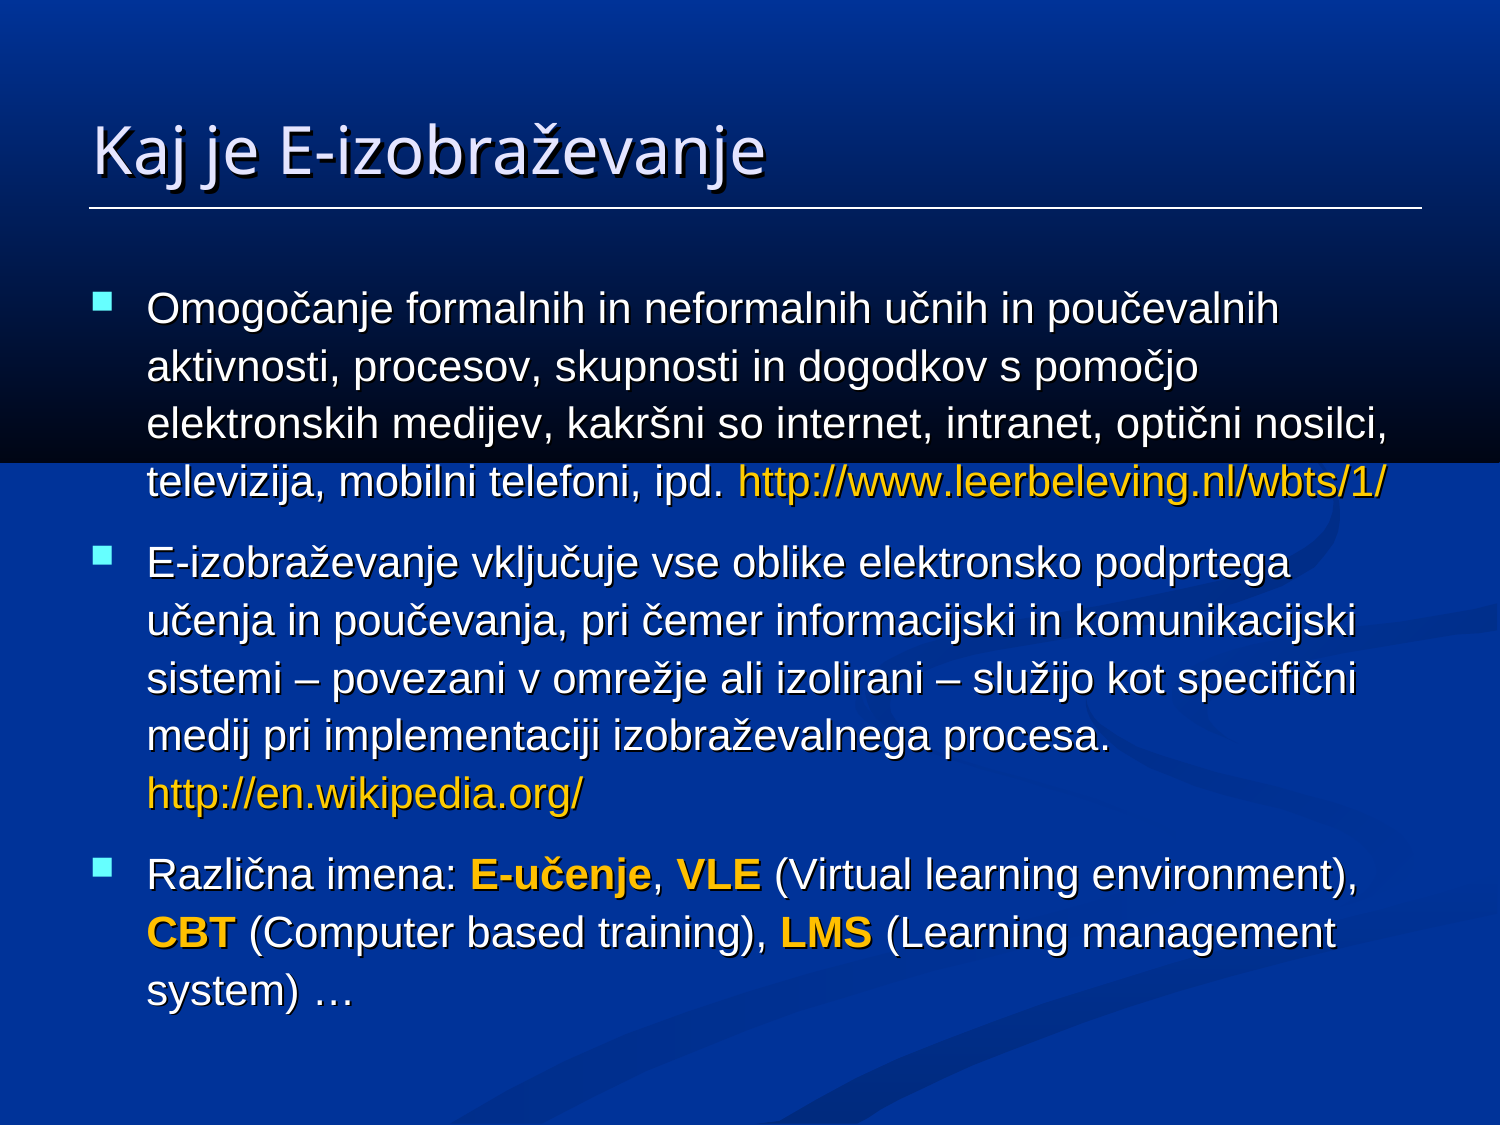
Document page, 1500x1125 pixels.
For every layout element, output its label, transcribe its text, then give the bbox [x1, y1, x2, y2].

text_box Kaj je E-izobraževanje [76, 54, 1412, 242]
list Omogočanje formalnih in neformalnih učnih in poučevalnih aktivnosti, procesov, skupnosti in dogodkov s pomočjo elektronskih medijev, kakršni so internet, intranet, optični nosilci, televizija, mobilni telefoni, ipd. http://www.leerbeleving.nl/wbts/1/ E-izobraževanje vključuje vse oblike elektronsko podprtega učenja in poučevanja, pri čemer informacijski in komunikacijski sistemi – povezani v omrežje ali izolirani – služijo kot specifični medij pri implementaciji izobraževalnega procesa. http://en.wikipedia.org/ Različna imena: E-učenje, VLE (Virtual learning environment), CBT (Computer based training), LMS (Learning management system) … [75, 267, 1426, 1071]
